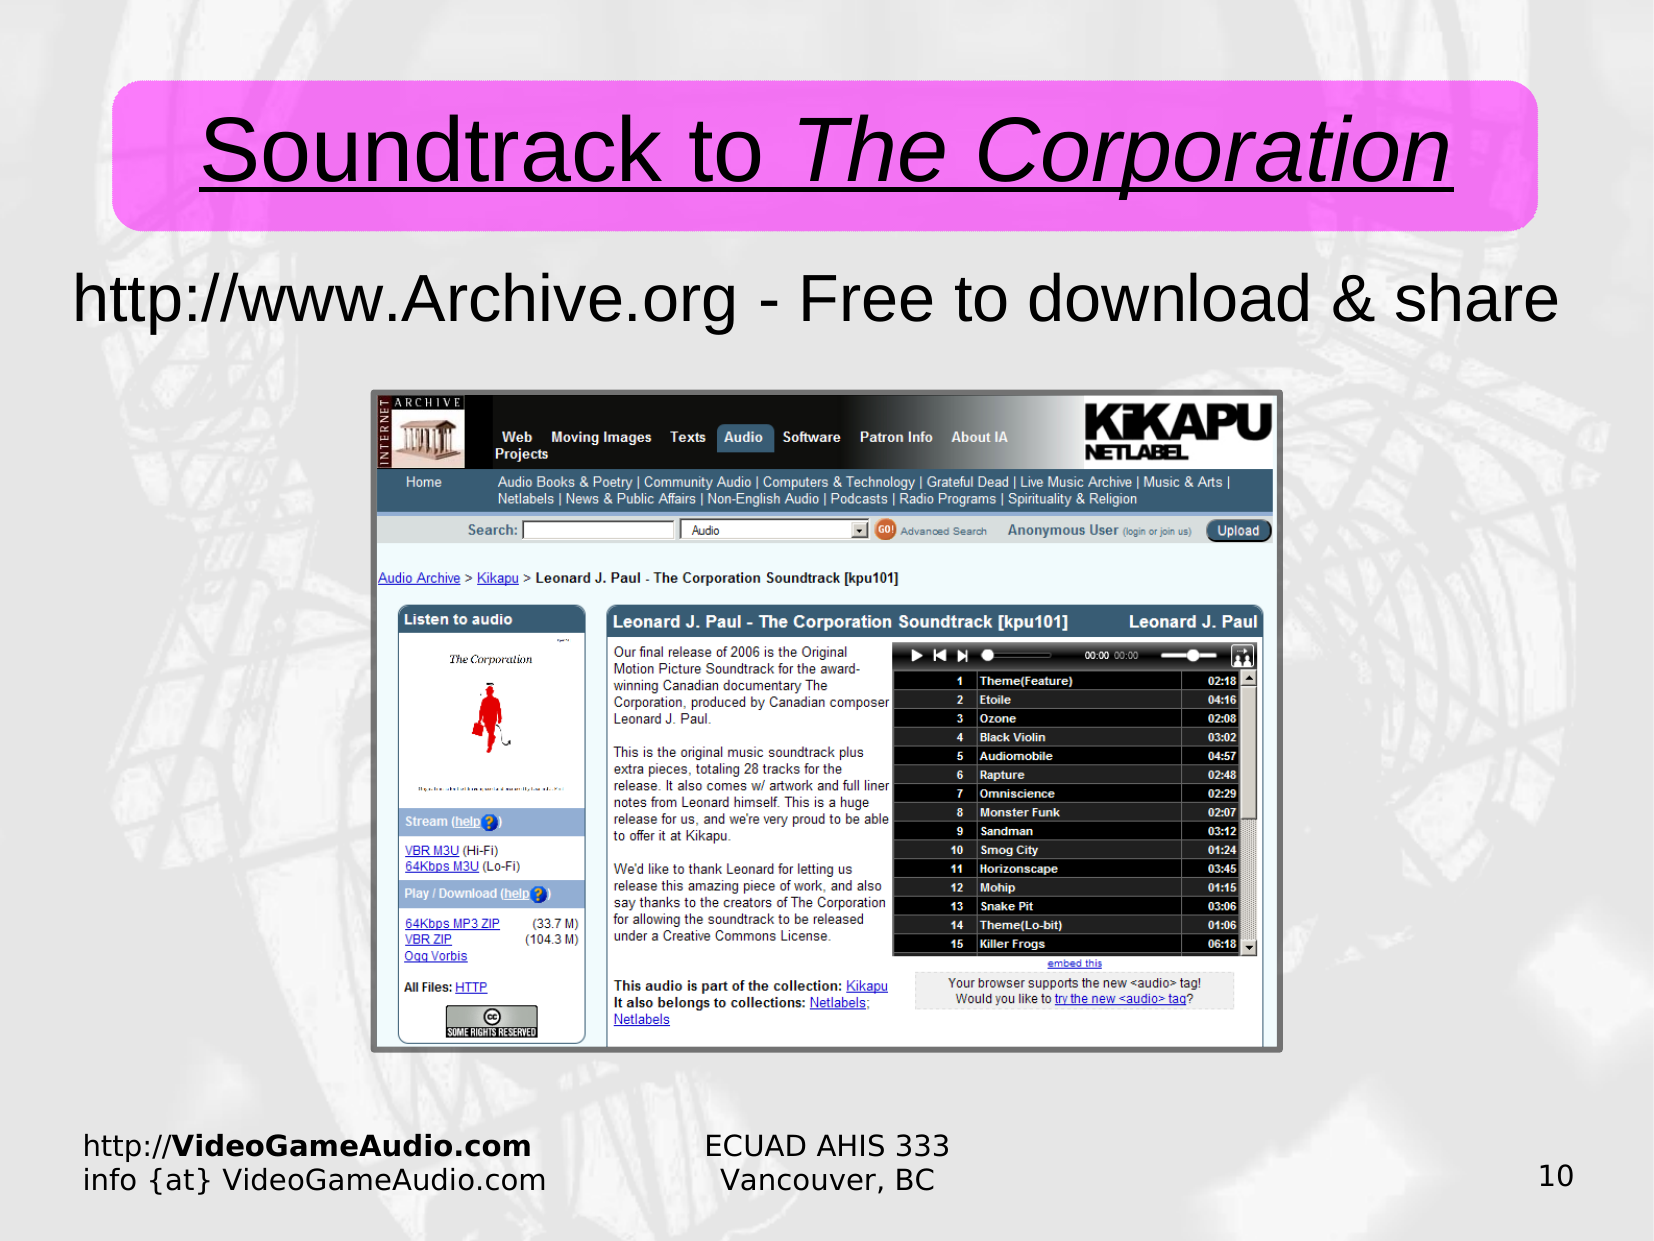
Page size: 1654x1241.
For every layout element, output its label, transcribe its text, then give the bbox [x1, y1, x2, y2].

picture [0, 0, 1654, 1241]
title Soundtrack to The Corporation [82, 49, 1571, 257]
text_box http://www.Archive.org - Free to download & share [57, 258, 1613, 468]
